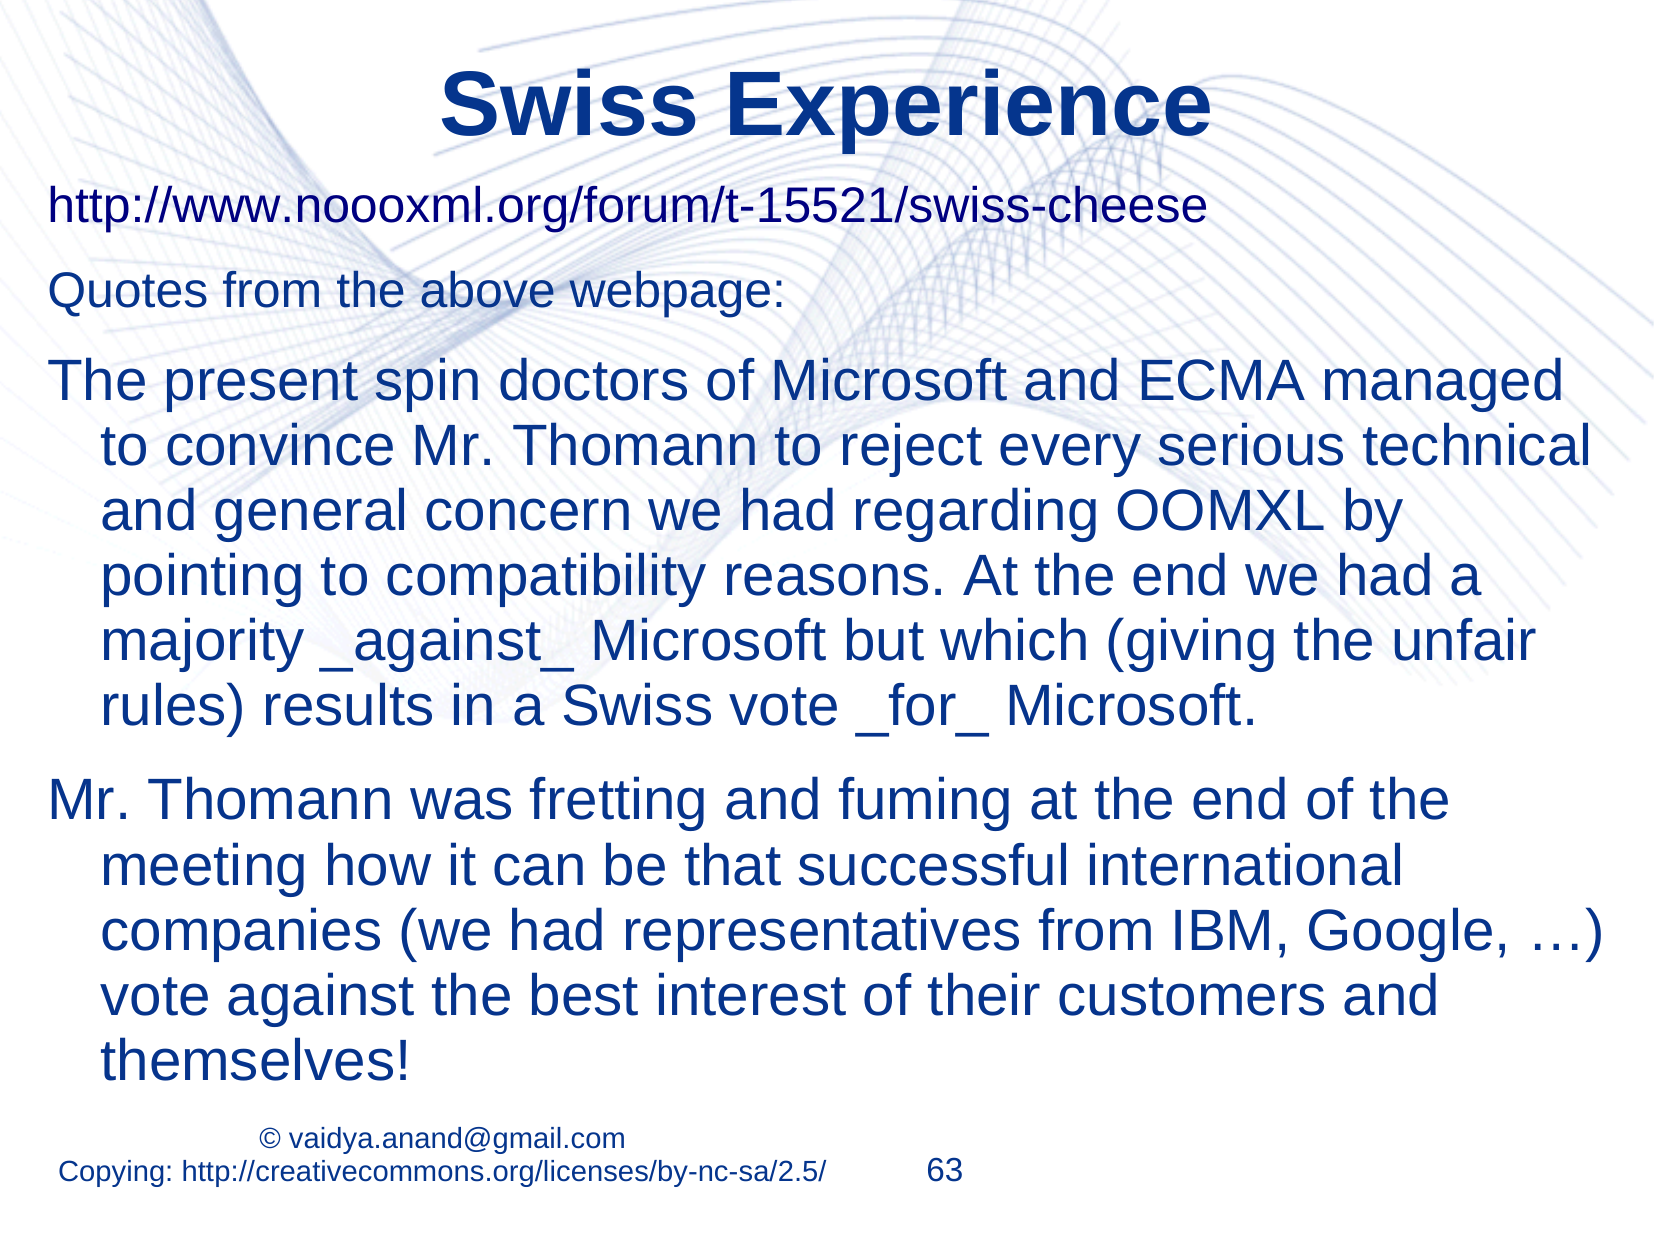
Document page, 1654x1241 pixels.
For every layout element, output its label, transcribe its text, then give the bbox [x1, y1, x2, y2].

picture [0, 0, 1654, 1241]
title Swiss Experience [29, 36, 1625, 170]
list http://www.noooxml.org/forum/t-15521/swiss-cheese Quotes from the above webpage: The present spin doctors of Microsoft and ECMA managed to convince Mr. Thomann to reject every serious technical and general concern we had regarding OOMXL by pointing to compatibility reasons. At the end we had a majority _against_ Microsoft but which (giving the unfair rules) results in a Swiss vote _for_ Microsoft. Mr. Thomann was fretting and fuming at the end of the meeting how it can be that successful international companies (we had representatives from IBM, Google, …) vote against the best interest of their customers and themselves! [29, 177, 1625, 1108]
